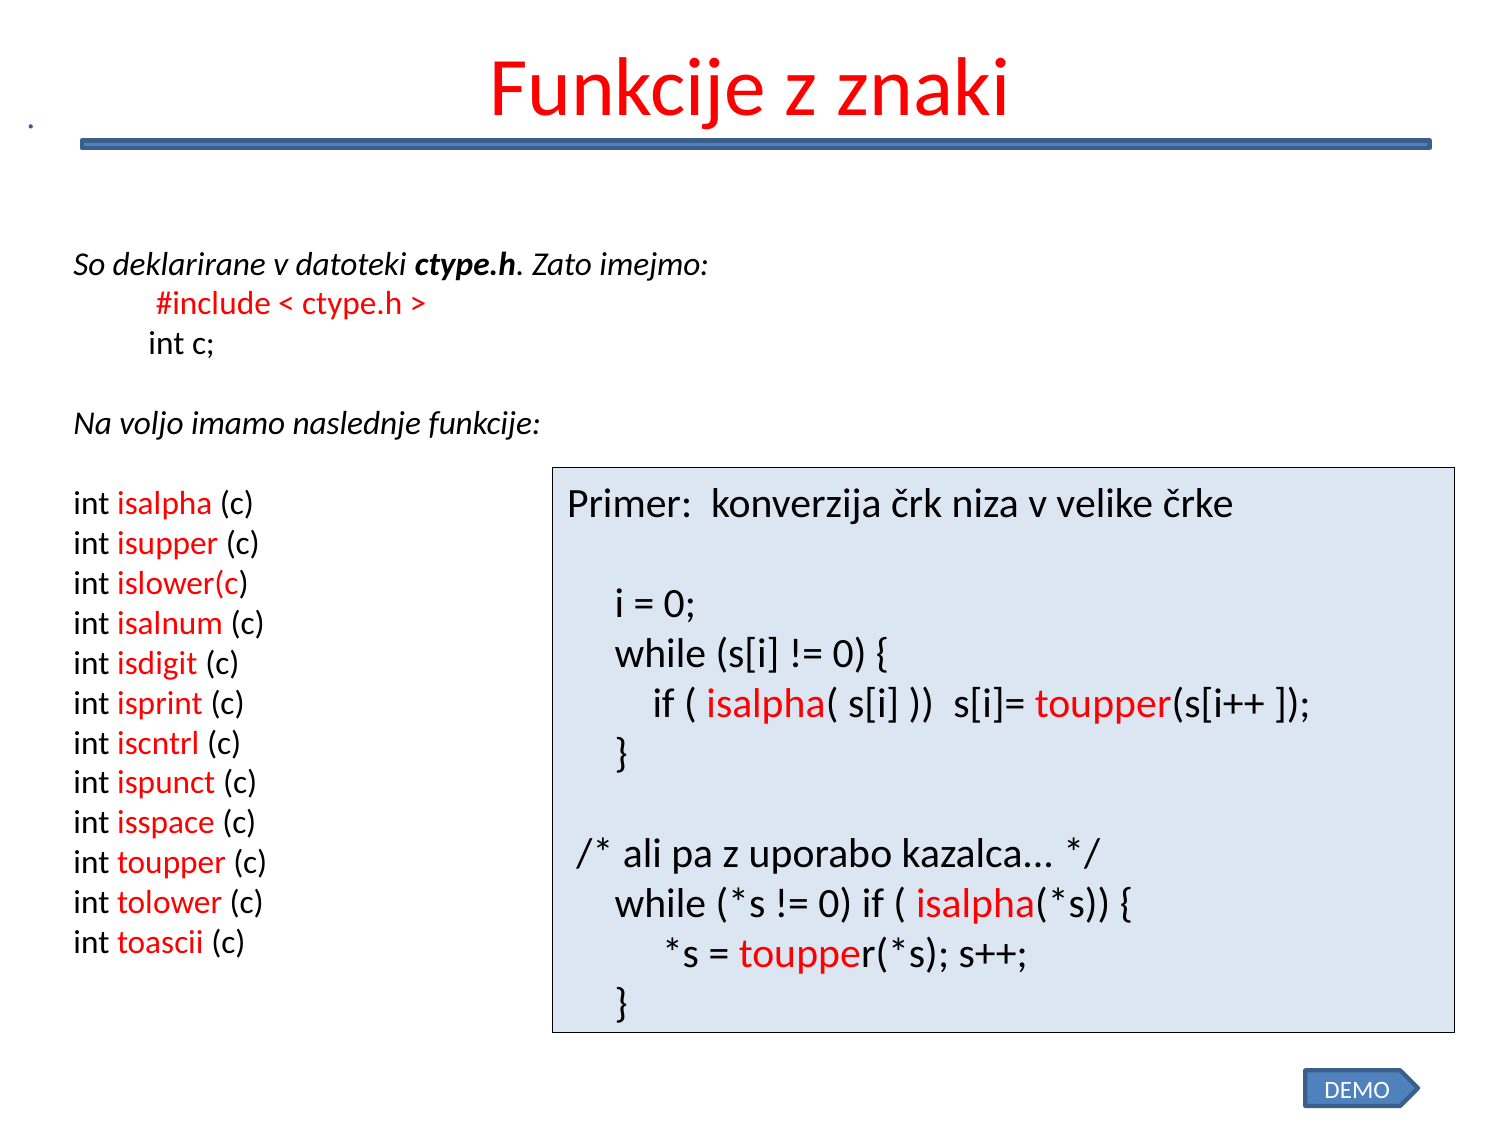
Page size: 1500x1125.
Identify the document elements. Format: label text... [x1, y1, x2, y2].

text_box So deklarirane v datoteki ctype.h. Zato imejmo: #include < ctype.h > int c; Na voljo imamo naslednje funkcije: int isalpha (c) int isupper (c) int islower(c) int isalnum (c) int isdigit (c) int isprint (c) int iscntrl (c) int ispunct (c) int isspace (c) int toupper (c) int tolower (c) int toascii (c) [58, 234, 1418, 968]
text_box DEMO [1305, 1070, 1418, 1106]
text_box Primer: konverzija črk niza v velike črke i = 0; while (s[i] != 0) { if ( isalpha( s[i] )) s[i]= toupper(s[i++ ]); } /* ali pa z uporabo kazalca... */ while (*s != 0) if ( isalpha(*s)) { *s = toupper(*s); s++; } [552, 467, 1455, 1033]
title Funkcije z znaki [75, 23, 1425, 141]
